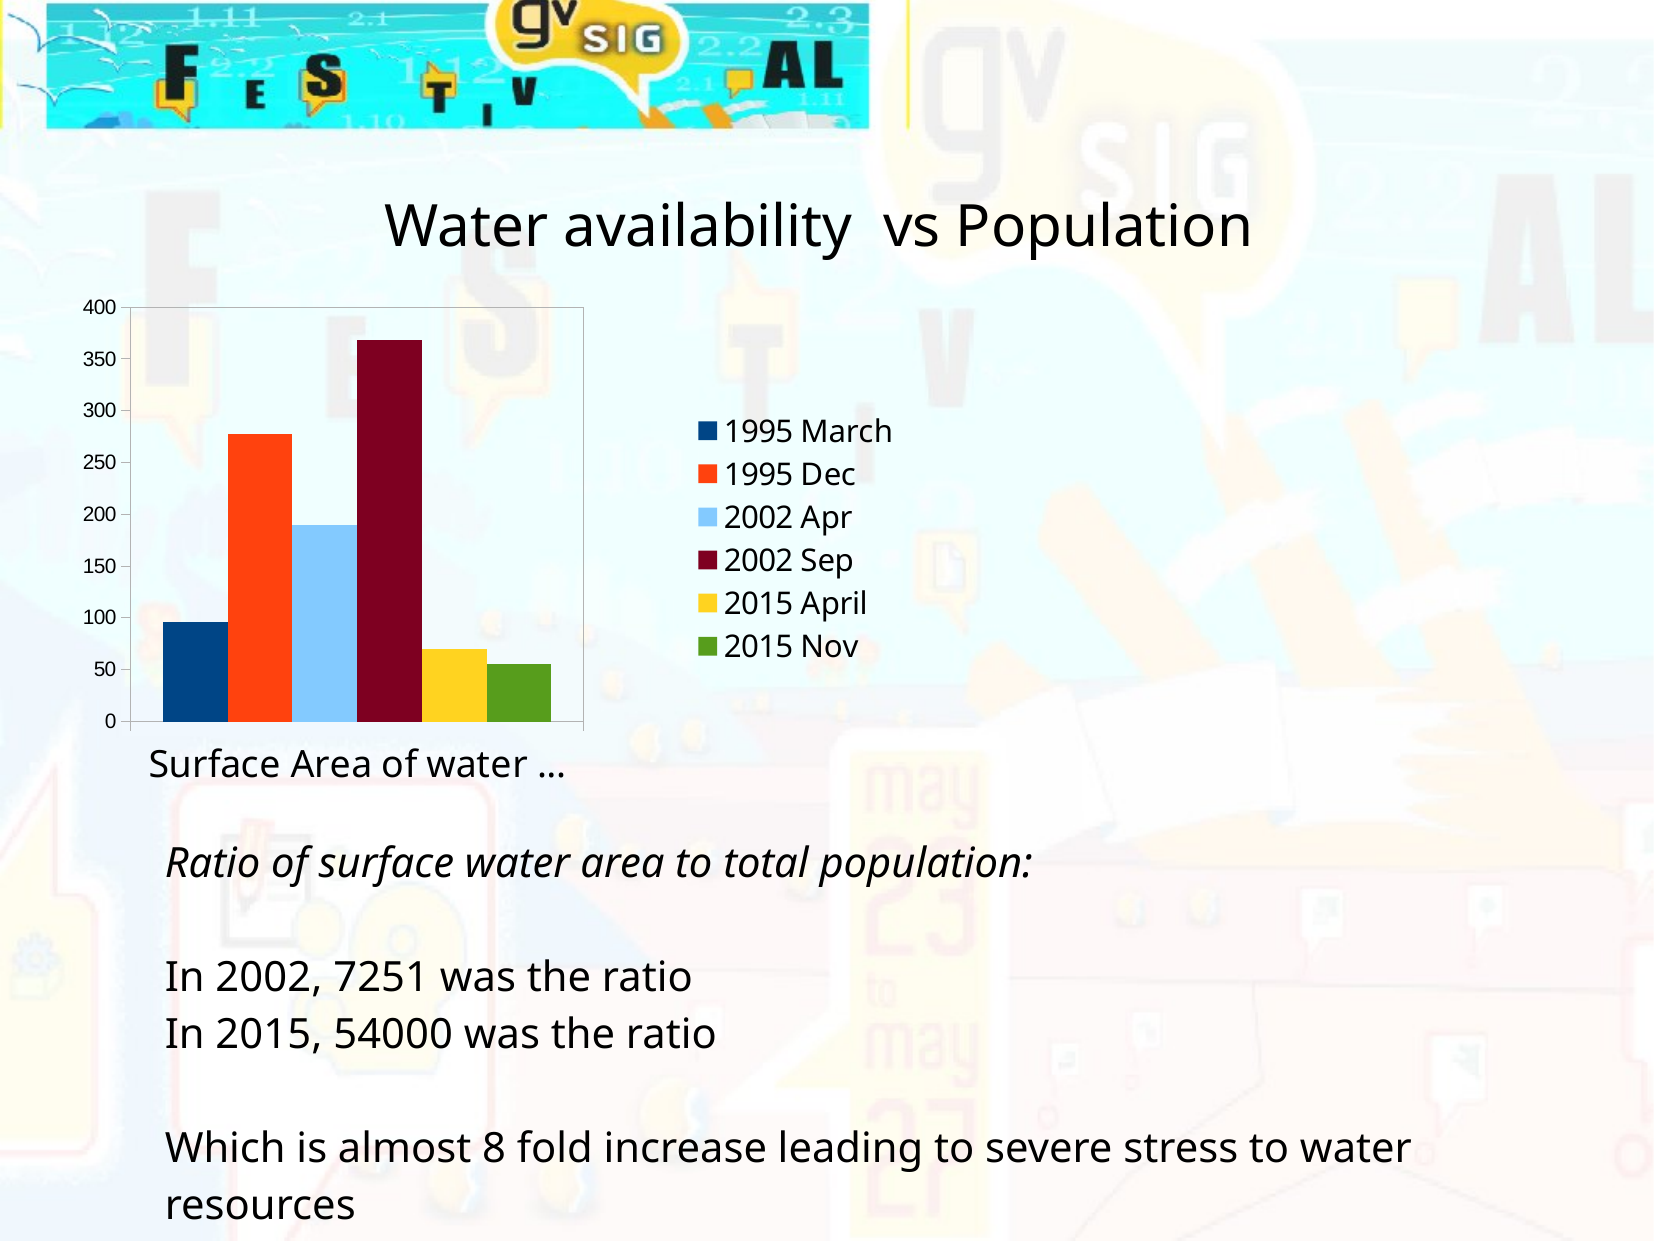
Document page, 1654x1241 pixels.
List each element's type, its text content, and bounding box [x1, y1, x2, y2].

picture [0, 0, 1654, 1241]
title Water availability vs Population [82, 120, 1571, 328]
text_box Ratio of surface water area to total population: In 2002, 7251 was the ratio In 2015, 54000 was the ratio Which is almost 8 fold increase leading to severe stress to water resources [150, 825, 1456, 1169]
chart [75, 285, 1020, 817]
